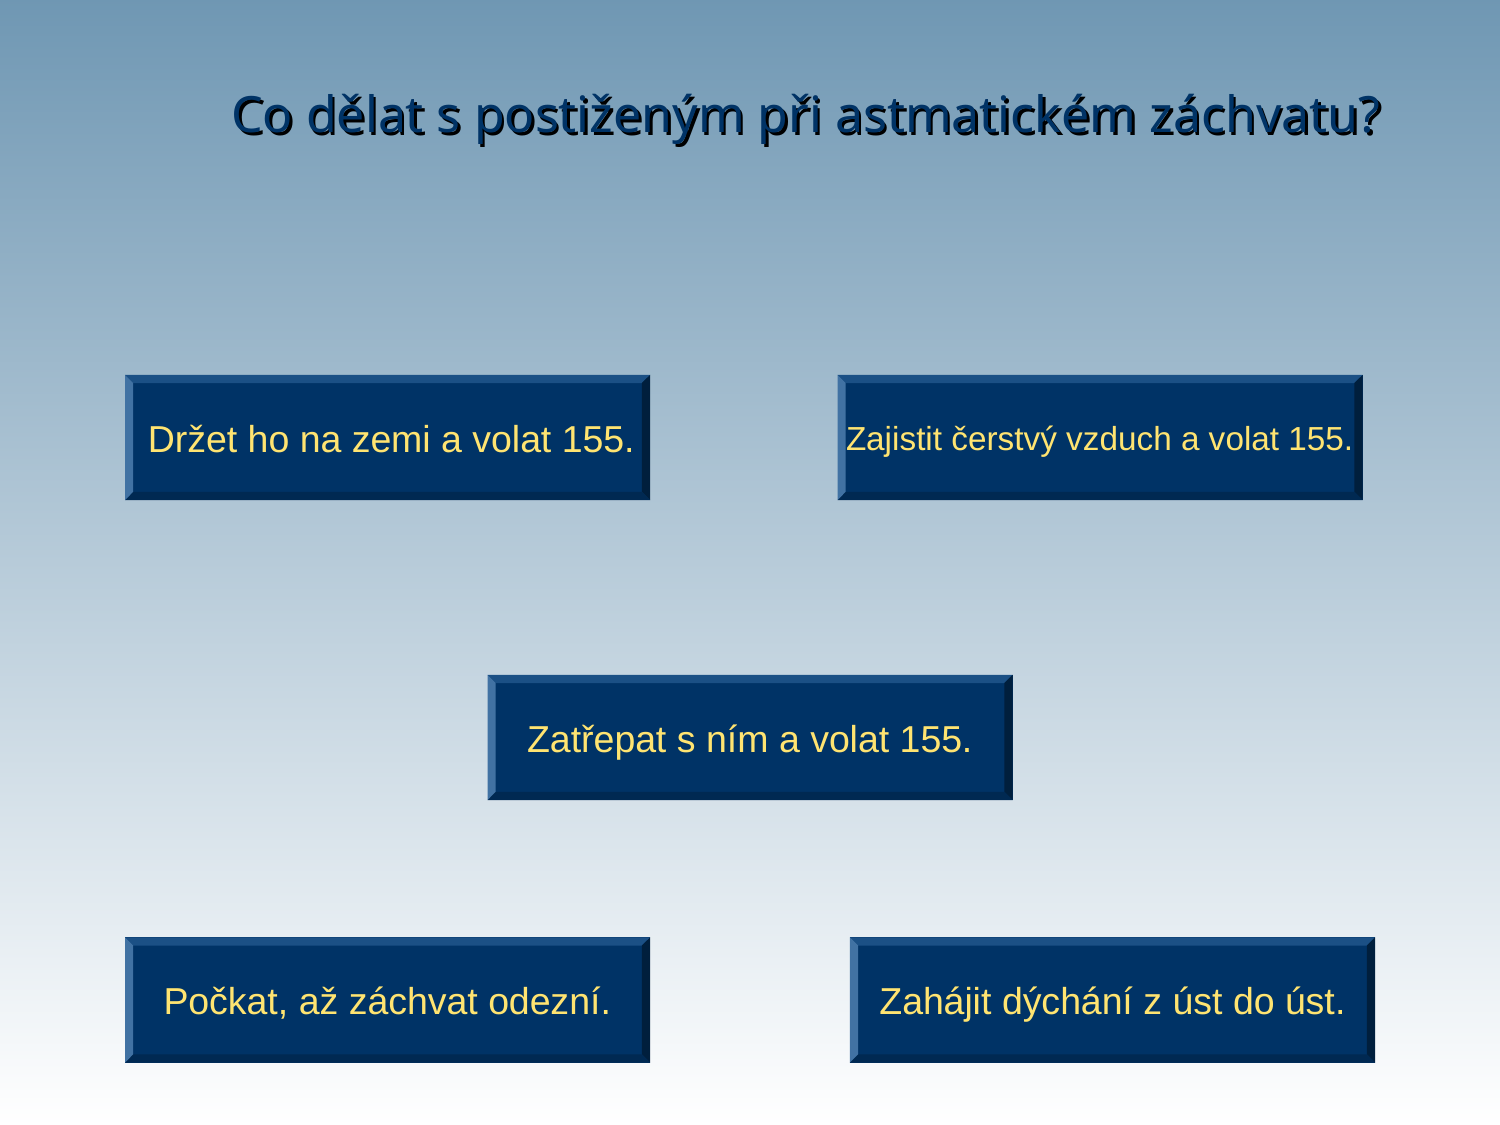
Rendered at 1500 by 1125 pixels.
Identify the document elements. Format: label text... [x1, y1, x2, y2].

text_box Počkat, až záchvat odezní. [134, 946, 641, 1054]
text_box Držet ho na zemi a volat 155. [134, 384, 641, 491]
text_box Zatřepat s ním a volat 155. [496, 684, 1004, 791]
title Co dělat s postiženým při astmatickém záchvatu? [199, 24, 1413, 201]
text_box Zajistit čerstvý vzduch a volat 155. [846, 384, 1354, 491]
text_box Zahájit dýchání z úst do úst. [859, 946, 1366, 1054]
